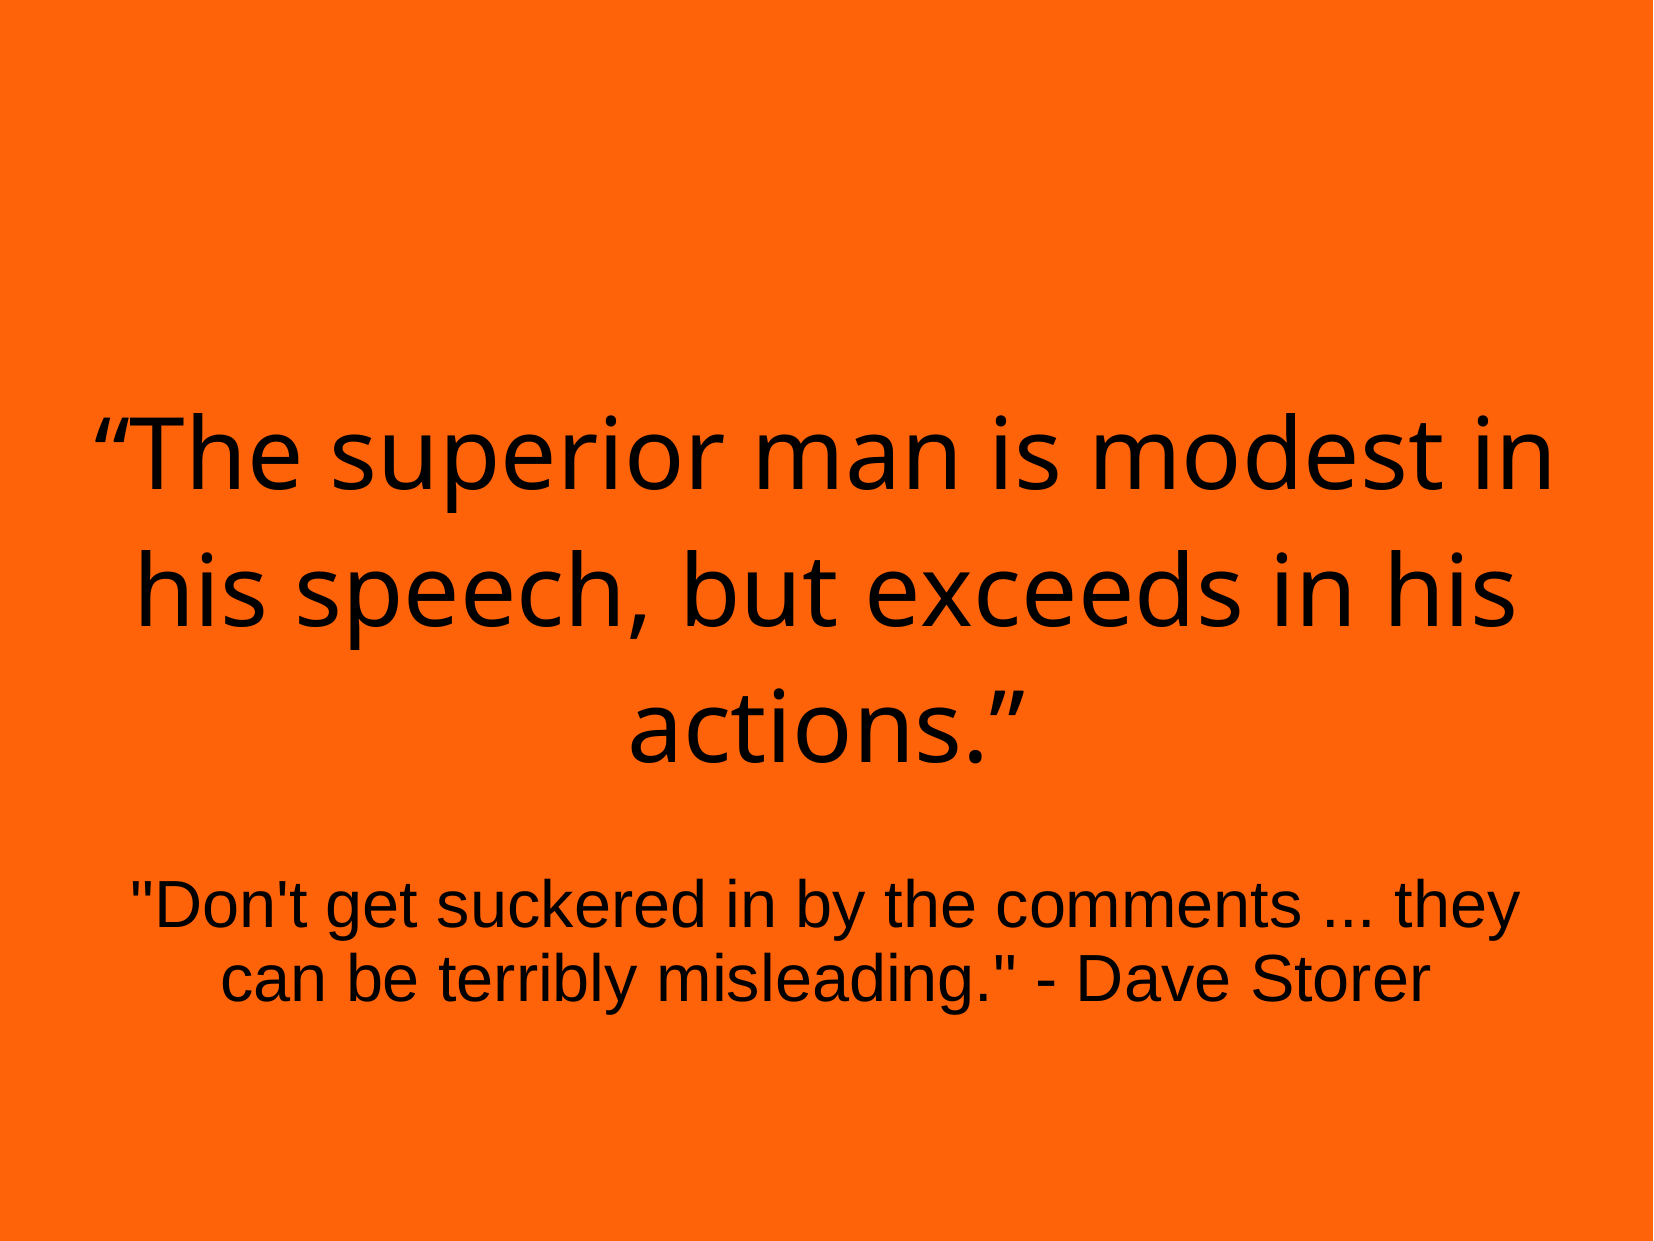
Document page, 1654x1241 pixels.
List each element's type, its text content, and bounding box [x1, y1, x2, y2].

subtitle “The superior man is modest in his speech, but exceeds in his actions.” "Don't get suckered in by the comments ... they can be terribly misleading." - Dave Storer [82, 290, 1571, 1109]
